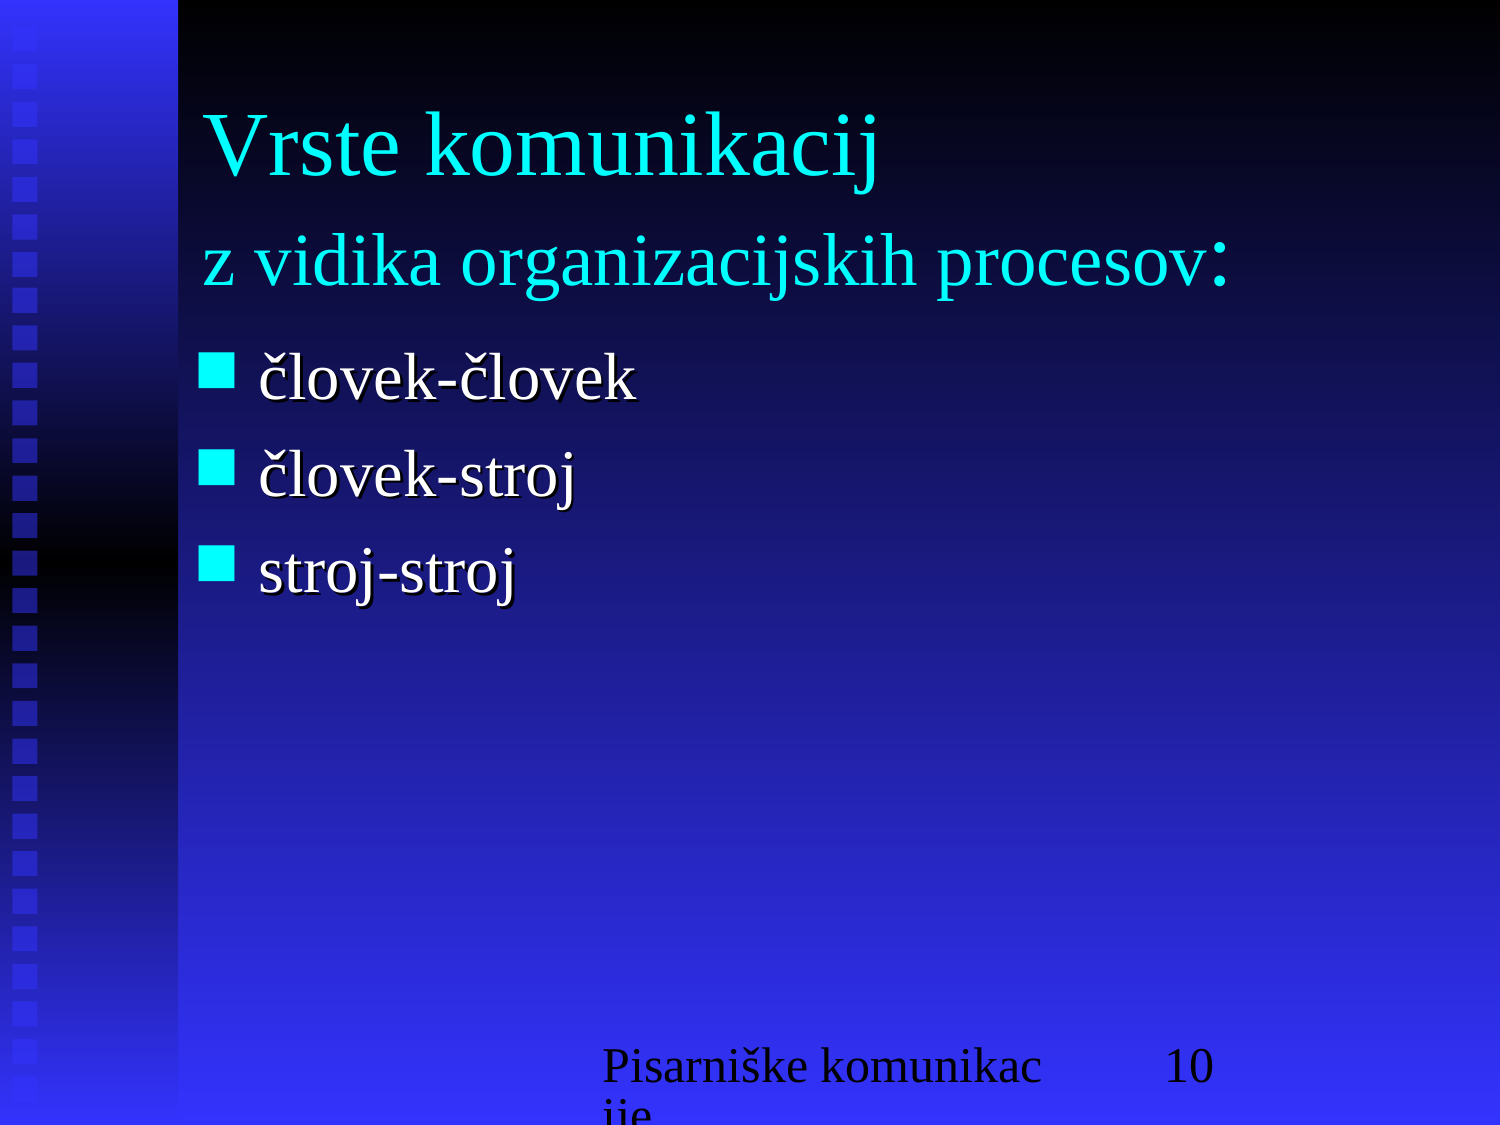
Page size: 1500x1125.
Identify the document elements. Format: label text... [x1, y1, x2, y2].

title Vrste komunikacij z vidika organizacijskih procesov: [187, 76, 1463, 312]
list človek-človek človek-stroj stroj-stroj [187, 324, 1463, 1001]
